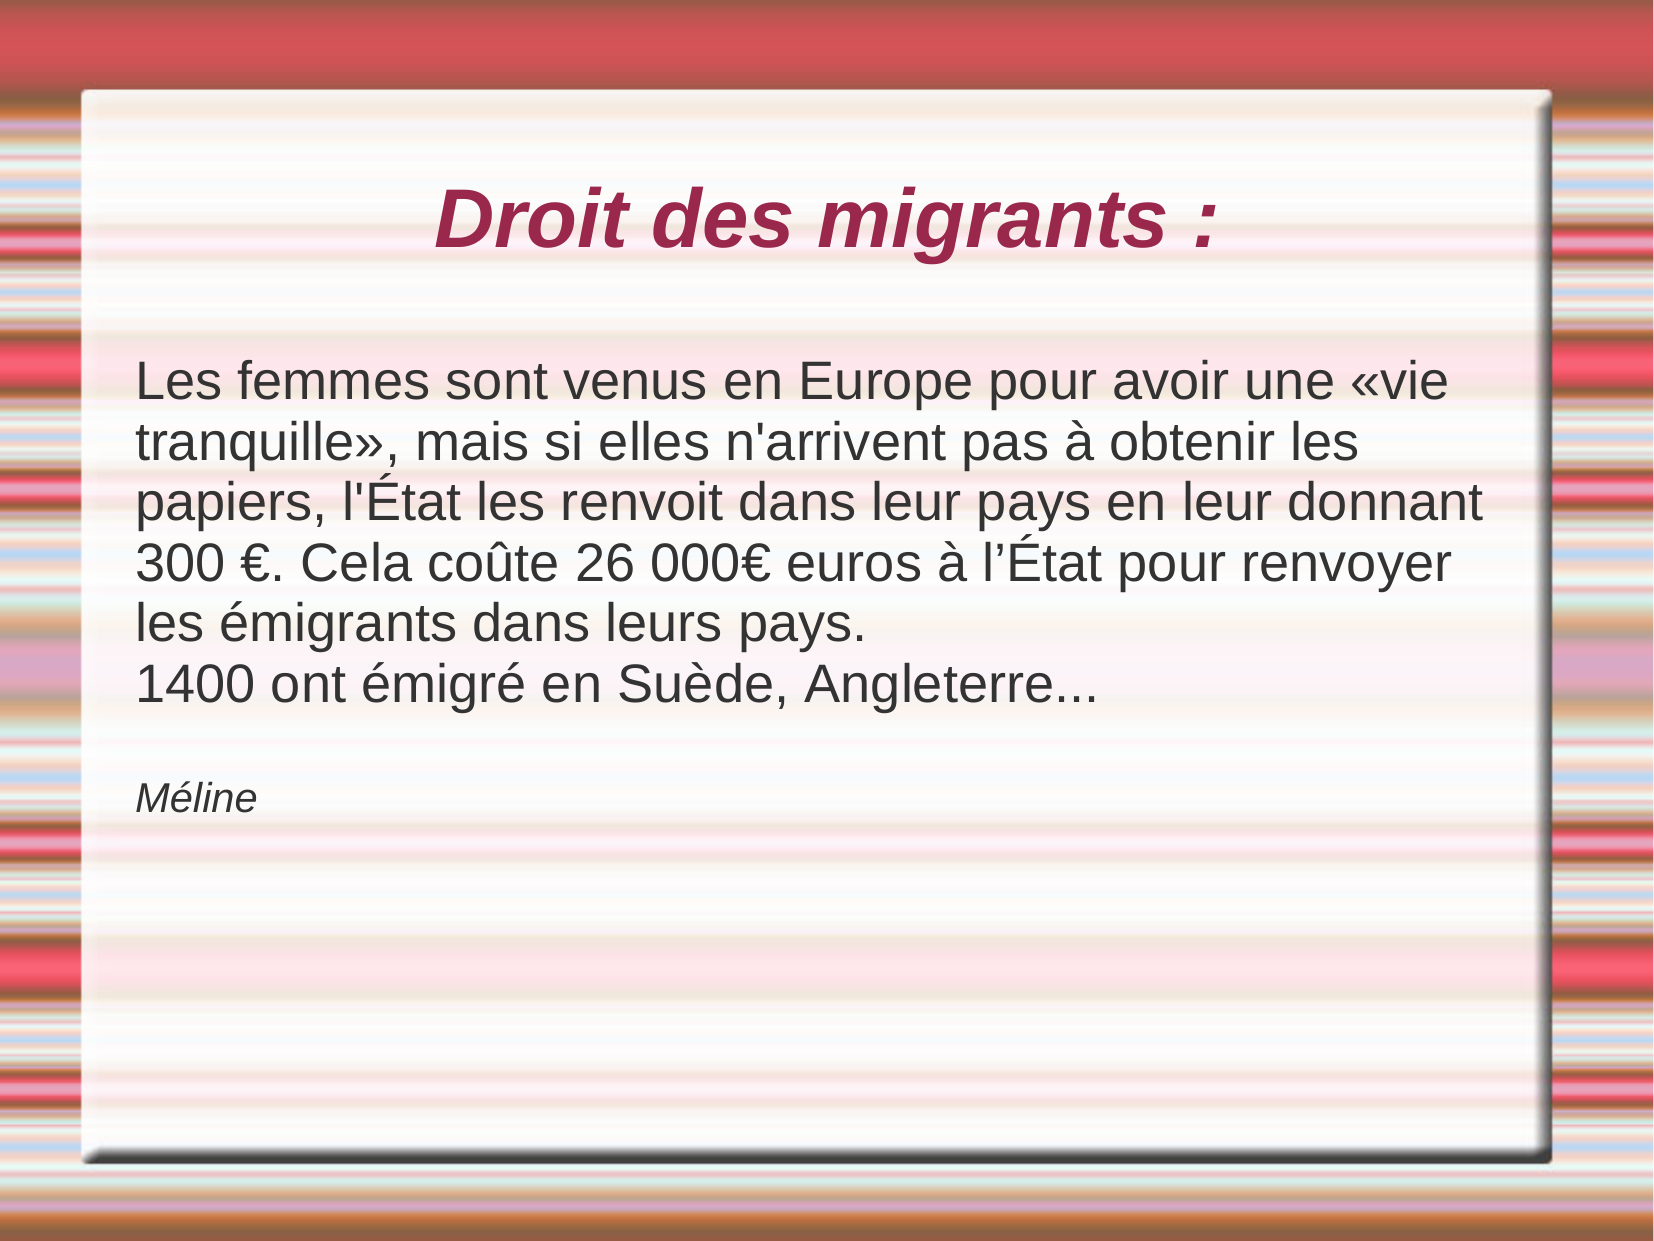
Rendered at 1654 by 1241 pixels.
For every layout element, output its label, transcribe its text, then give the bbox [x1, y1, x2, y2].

list Les femmes sont venus en Europe pour avoir une «vie tranquille», mais si elles n'arrivent pas à obtenir les papiers, l'État les renvoit dans leur pays en leur donnant 300 €. Cela coûte 26 000€ euros à l’État pour renvoyer les émigrants dans leurs pays. 1400 ont émigré en Suède, Angleterre... Méline [134, 350, 1516, 1132]
title Droit des migrants : [121, 114, 1534, 322]
picture [0, 0, 1654, 1241]
